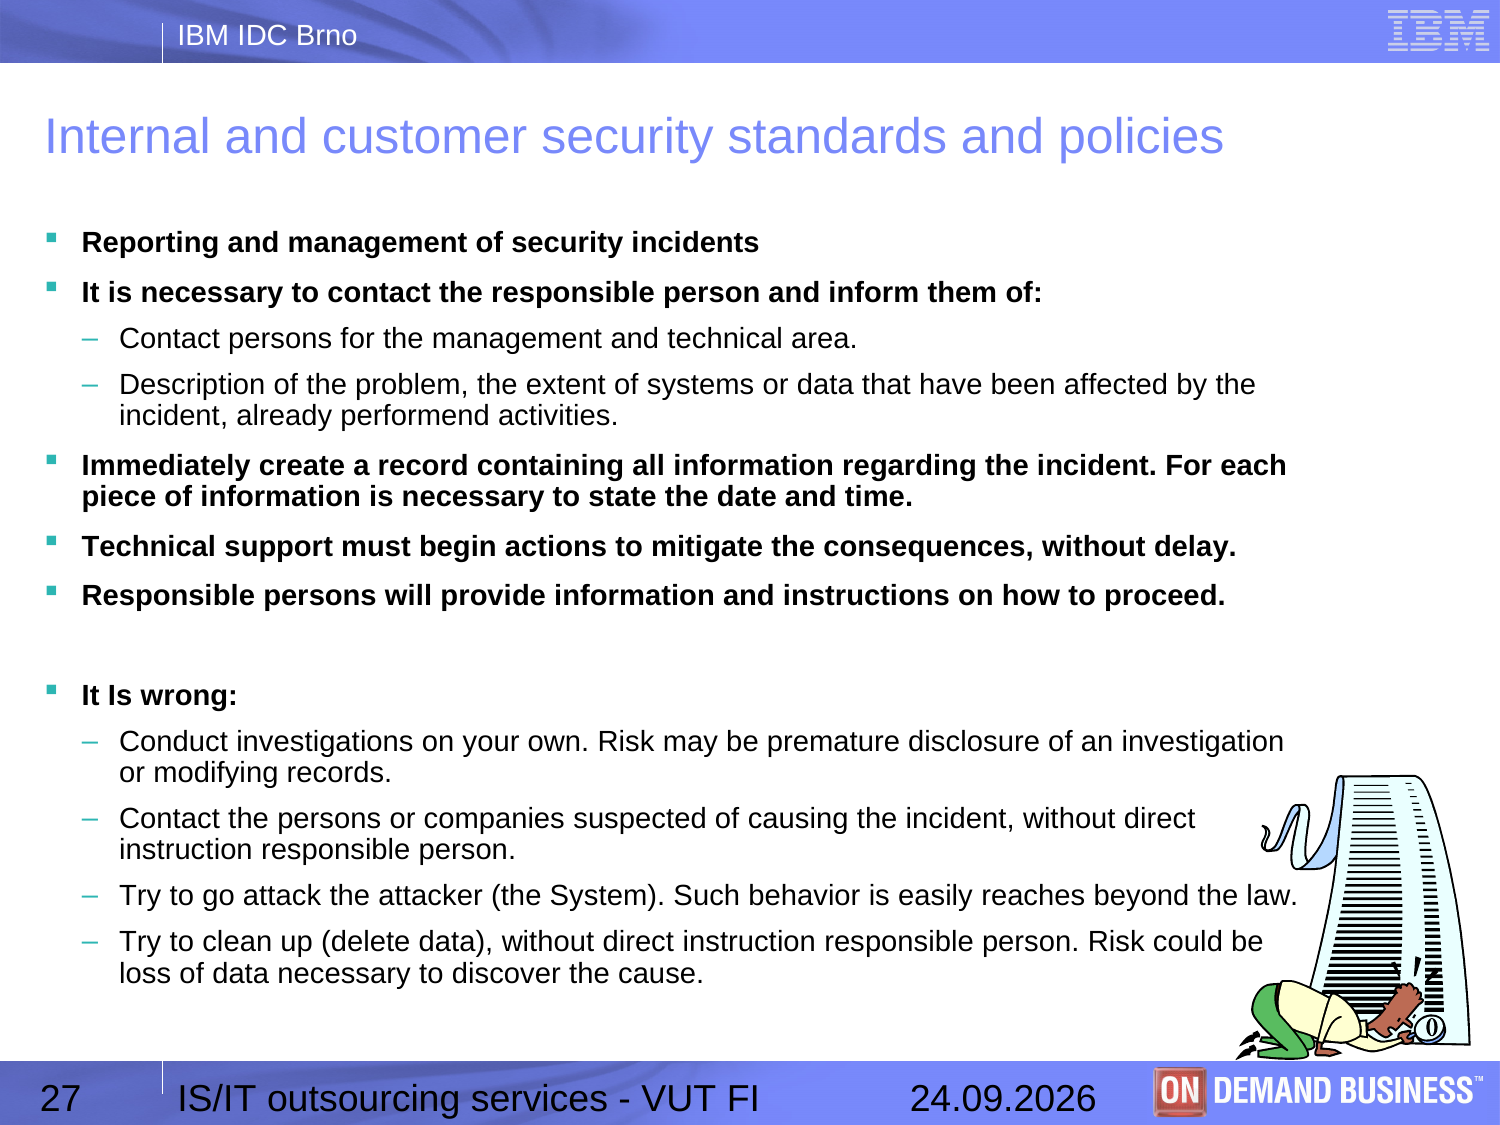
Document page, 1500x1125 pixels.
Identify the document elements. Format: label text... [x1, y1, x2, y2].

title Internal and customer security standards and policies [29, 90, 1383, 172]
picture [0, 0, 1500, 63]
picture [0, 774, 1500, 1125]
list Reporting and management of security incidents It is necessary to contact the responsible person and inform them of: Contact persons for the management and technical area. Description of the problem, the extent of systems or data that have been affected by the incident, already performend activities. Immediately create a record containing all information regarding the incident. For each piece of information is necessary to state the date and time. Technical support must begin actions to mitigate the consequences, without delay. Responsible persons will provide information and instructions on how to proceed. It Is wrong: Conduct investigations on your own. Risk may be premature disclosure of an investigation or modifying records. Contact the persons or companies suspected of causing the incident, without direct instruction responsible person. Try to go attack the attacker (the System). Such behavior is easily reaches beyond the law. Try to clean up (delete data), without direct instruction responsible person. Risk could be loss of data necessary to discover the cause. [29, 219, 1329, 1047]
